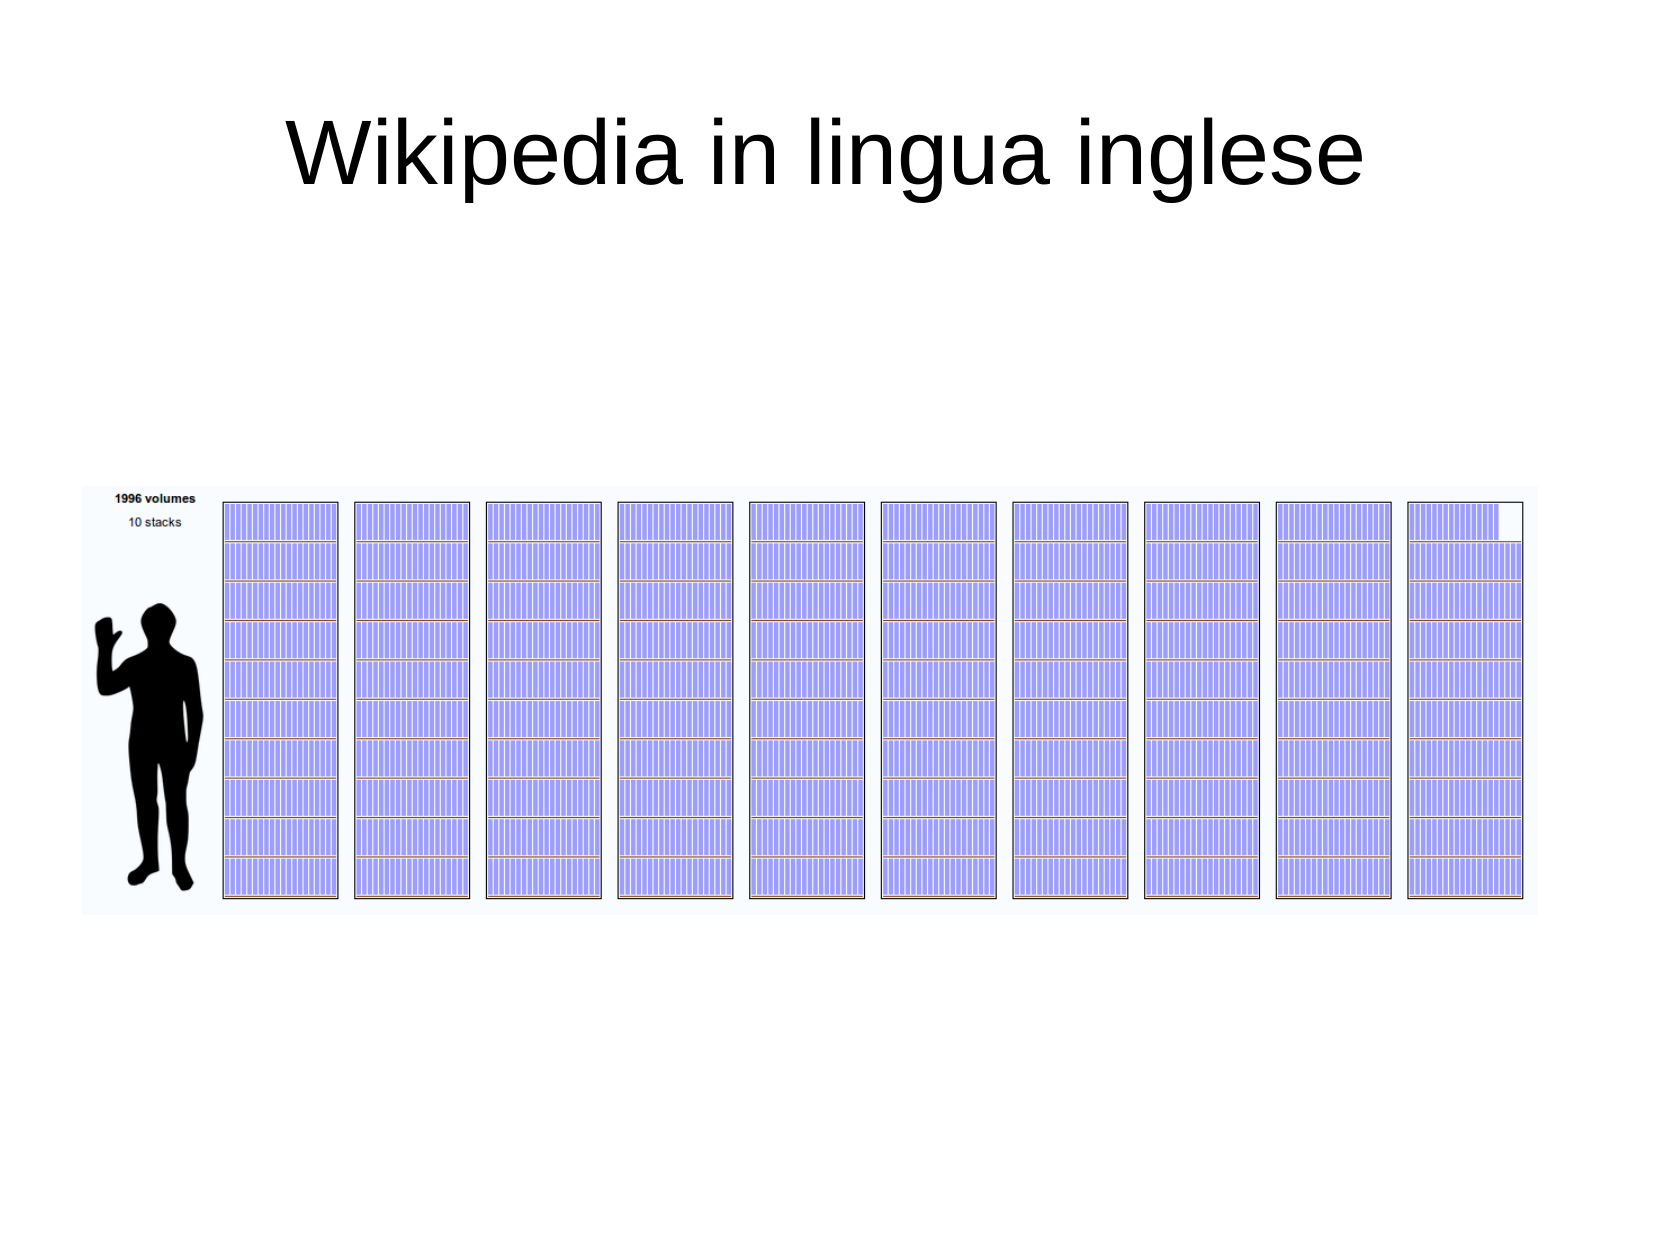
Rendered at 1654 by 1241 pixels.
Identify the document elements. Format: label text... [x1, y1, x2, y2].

title Wikipedia in lingua inglese [82, 49, 1571, 257]
picture [82, 486, 1538, 916]
